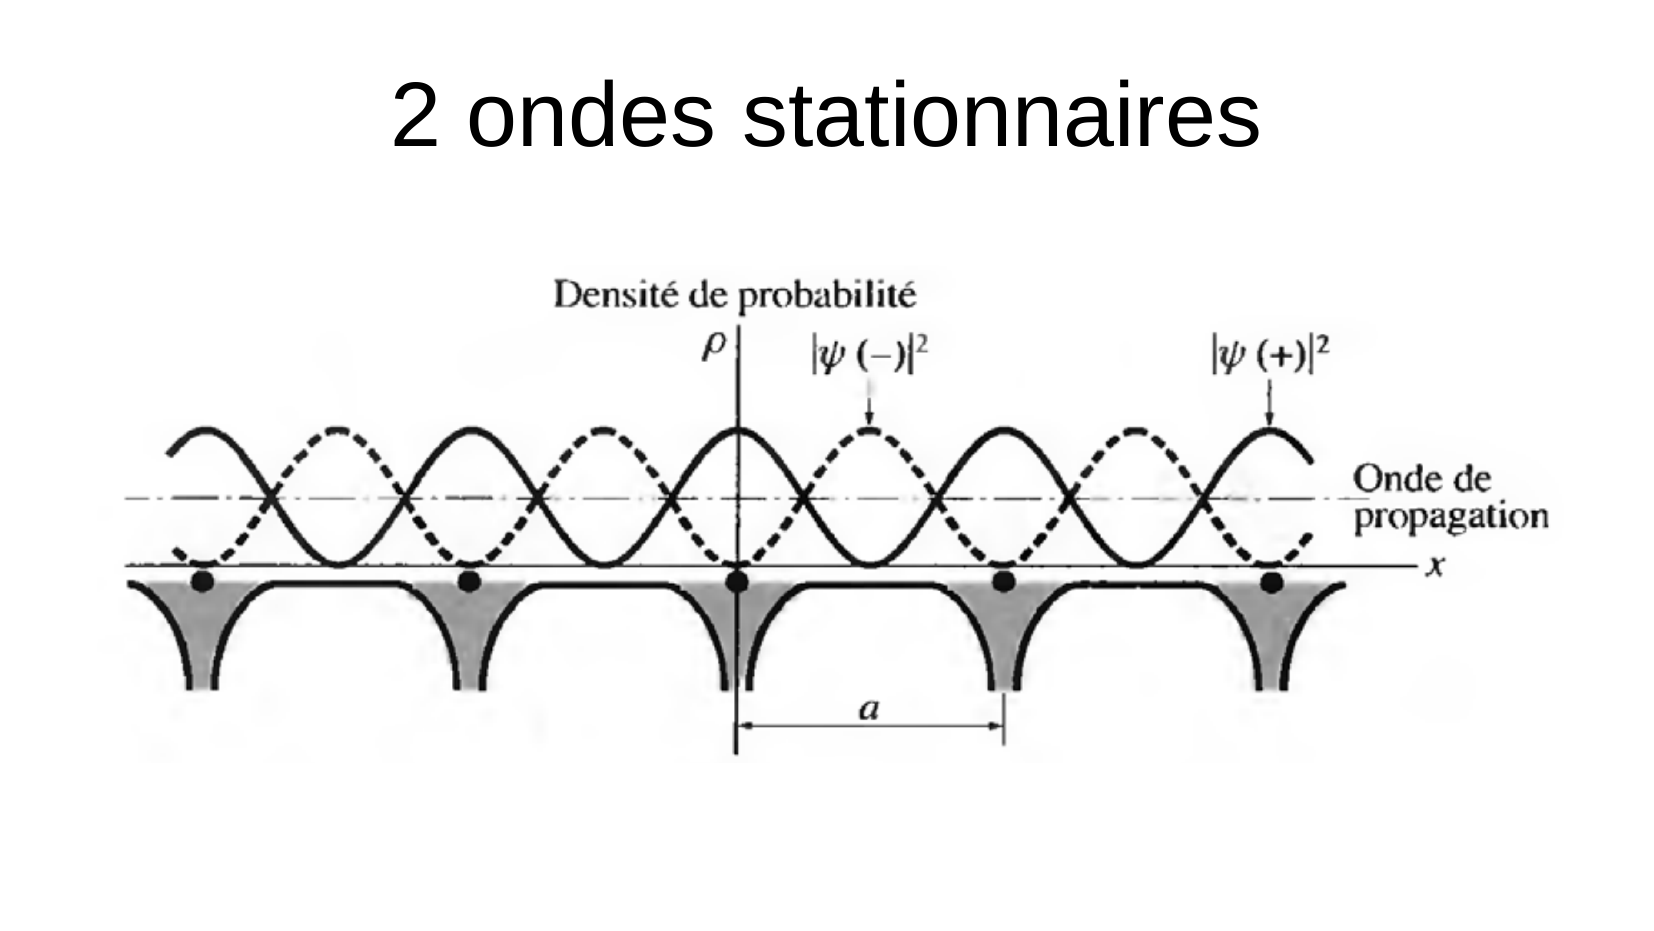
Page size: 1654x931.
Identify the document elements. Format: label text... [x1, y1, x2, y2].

picture [97, 265, 1565, 763]
list [82, 217, 1571, 758]
title 2 ondes stationnaires [82, 37, 1571, 193]
